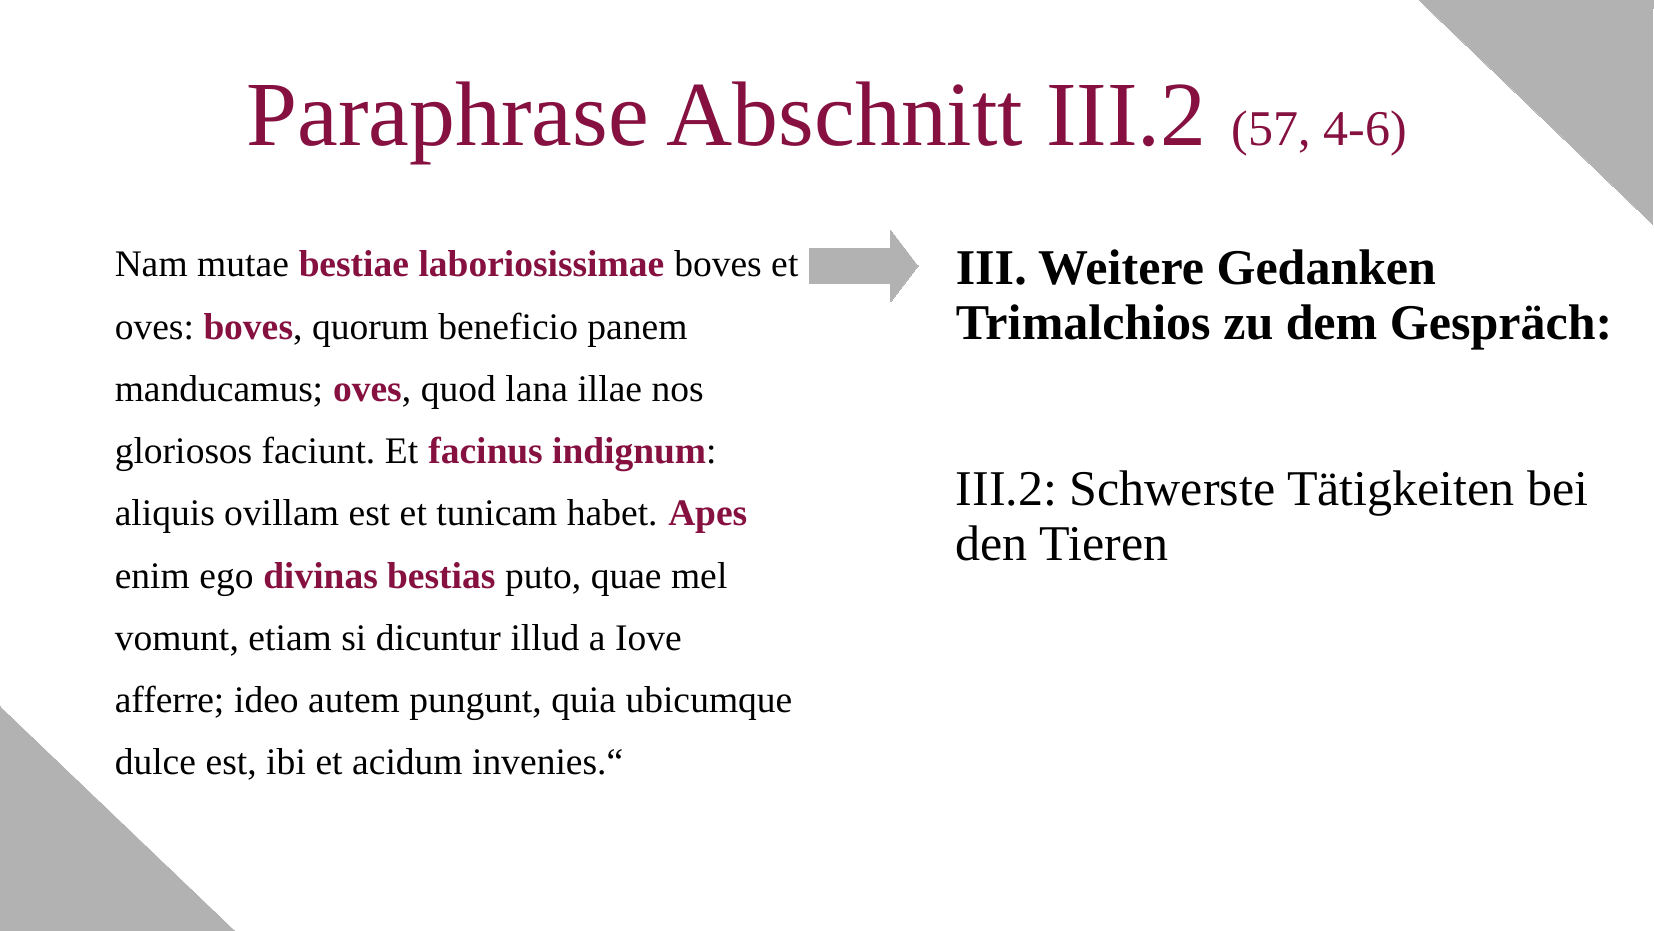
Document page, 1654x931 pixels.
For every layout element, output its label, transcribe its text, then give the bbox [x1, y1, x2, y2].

text_box III. Weitere Gedanken Trimalchios zu dem Gespräch: III.2: Schwerste Tätigkeiten bei den Tieren [941, 232, 1635, 792]
text_box [814, 230, 919, 302]
title Paraphrase Abschnitt III.2 (57, 4-6) [82, 37, 1571, 193]
text_box Nam mutae bestiae laboriosissimae boves et oves: boves, quorum beneficio panem manducamus; oves, quod lana illae nos gloriosos faciunt. Et facinus indignum: aliquis ovillam est et tunicam habet. Apes enim ego divinas bestias puto, quae mel vomunt, etiam si dicuntur illud a Iove afferre; ideo autem pungunt, quia ubicumque dulce est, ibi et acidum invenies.“ [100, 215, 814, 853]
text_box [0, 706, 235, 931]
text_box [1419, 0, 1654, 225]
